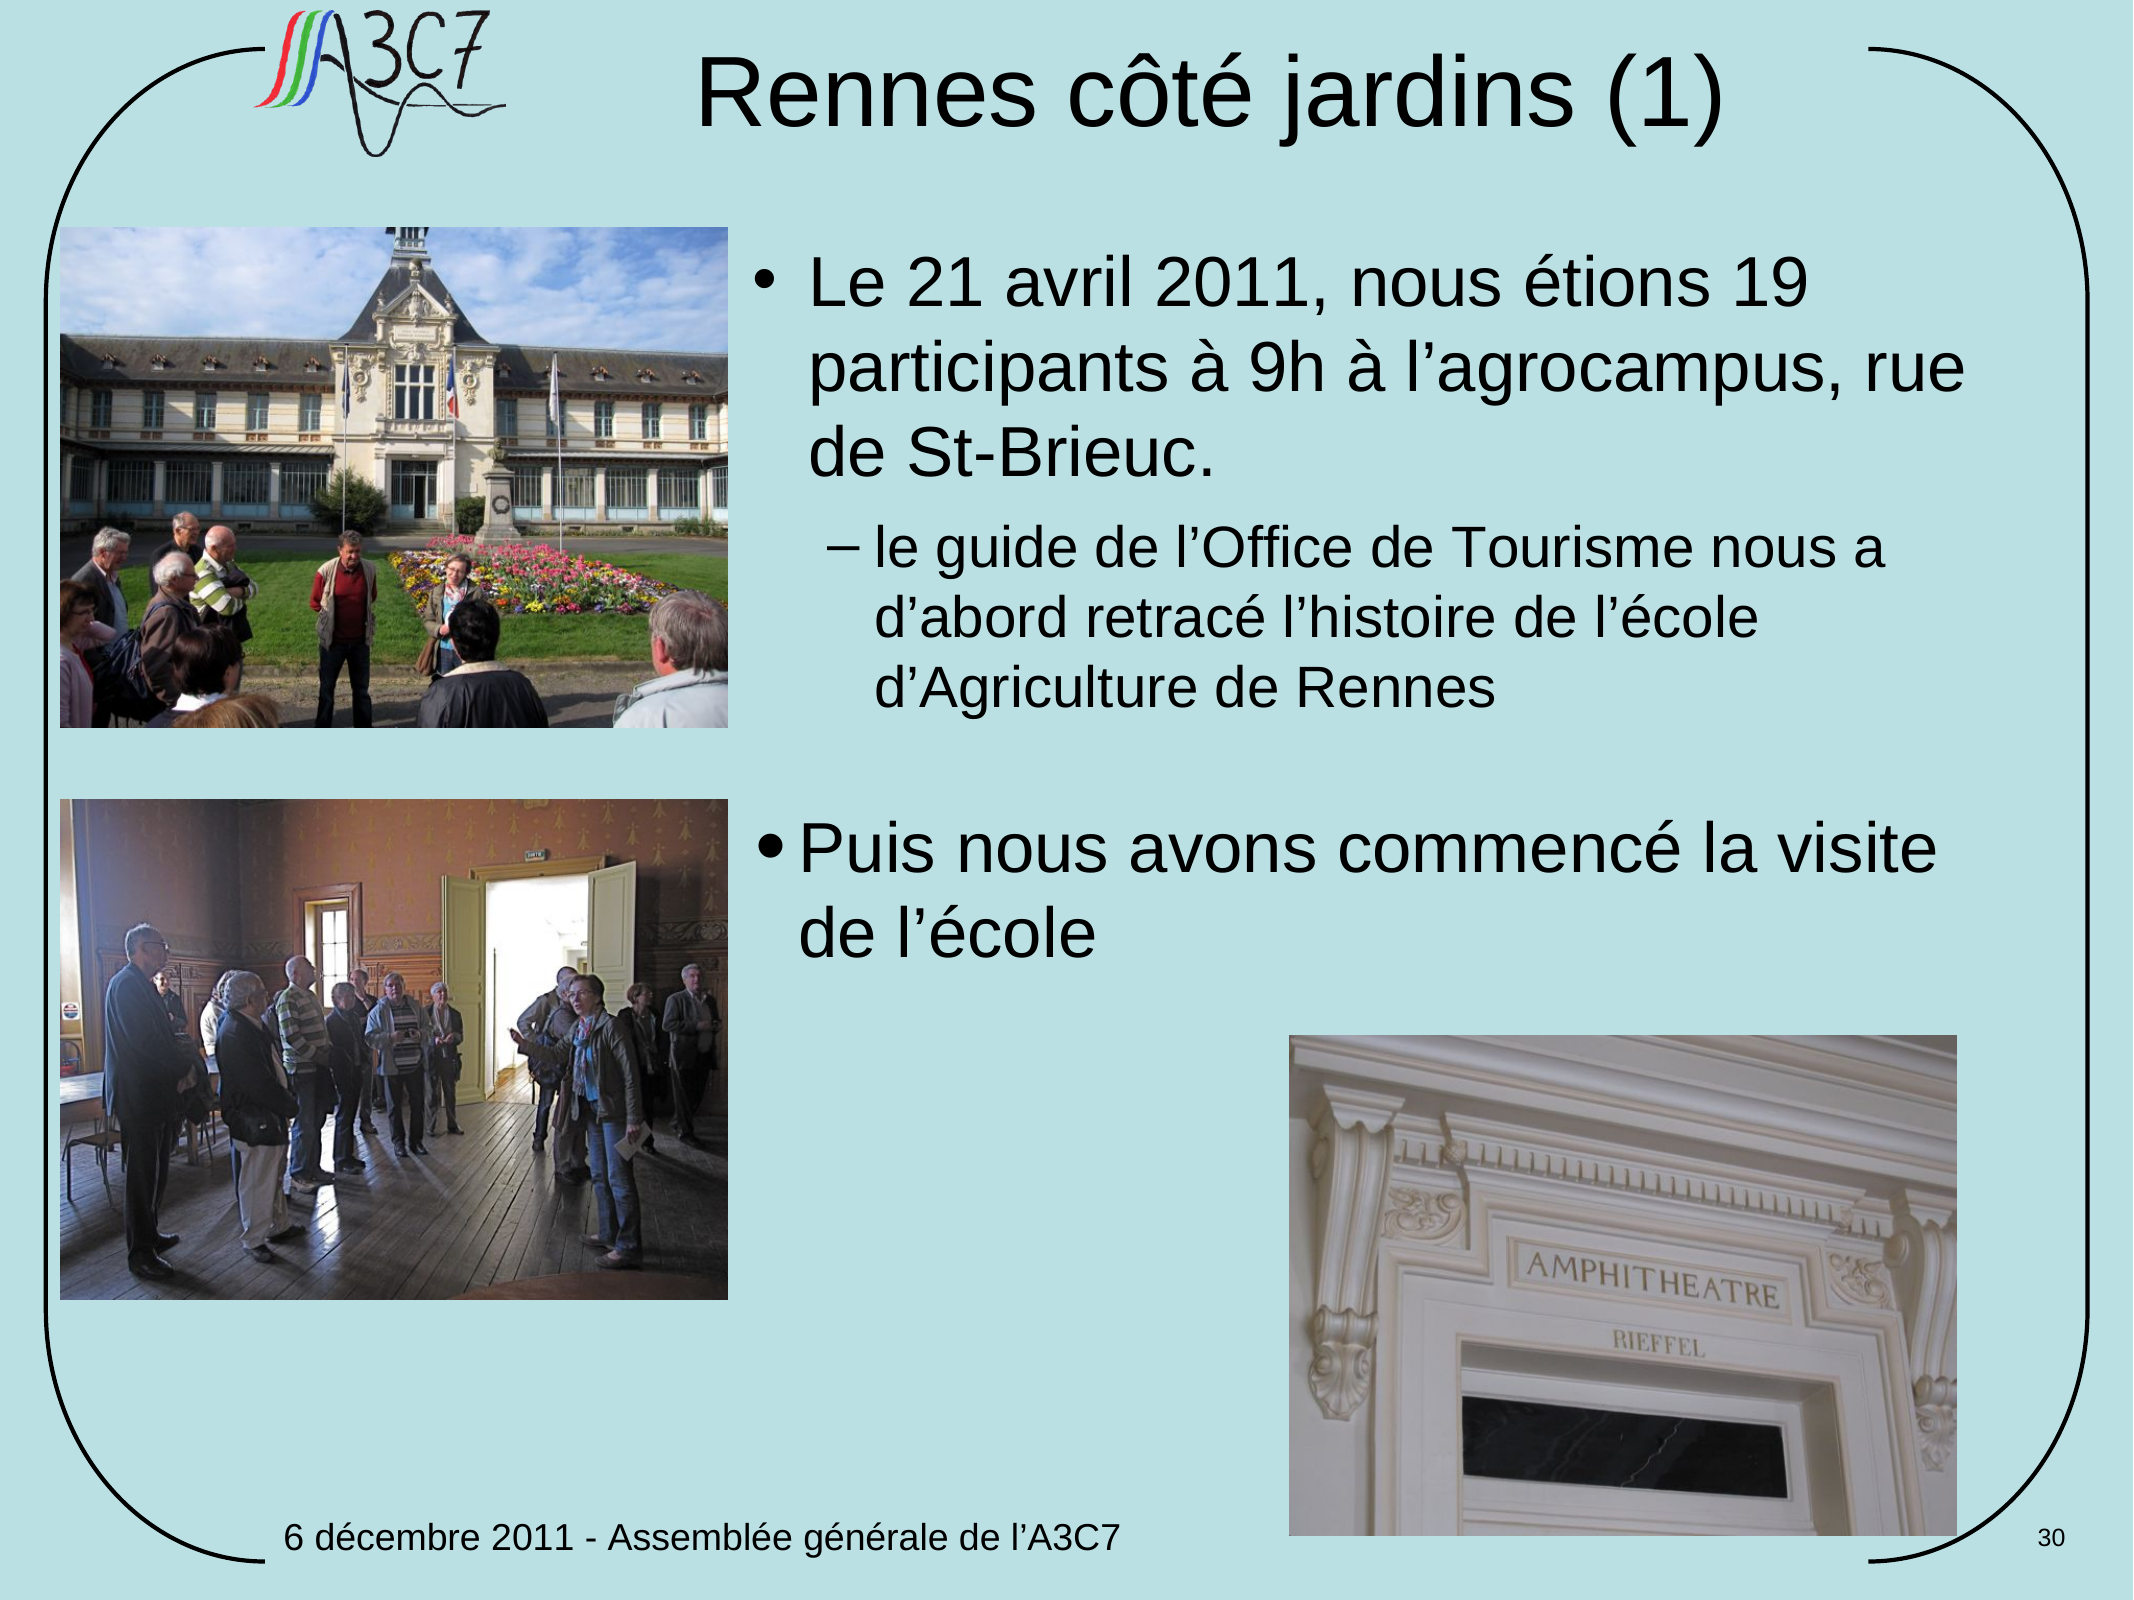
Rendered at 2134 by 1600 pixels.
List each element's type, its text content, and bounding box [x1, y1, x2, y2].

picture [60, 799, 728, 1300]
text_box Puis nous avons commencé la visite de l’école [745, 802, 1980, 980]
title Rennes côté jardins (1) [506, 18, 1926, 179]
text_box Le 21 avril 2011, nous étions 19 participants à 9h à l’agrocampus, rue de St-Brieuc. le guide de l’Office de Tourisme nous a d’abord retracé l’histoire de l’école d’Agriculture de Rennes [745, 235, 2067, 857]
picture [60, 227, 728, 728]
text_box 6 décembre 2011 - Assemblée générale de l’A3C7 [274, 1512, 1131, 1558]
picture [253, 10, 506, 157]
picture [1289, 1035, 1957, 1536]
